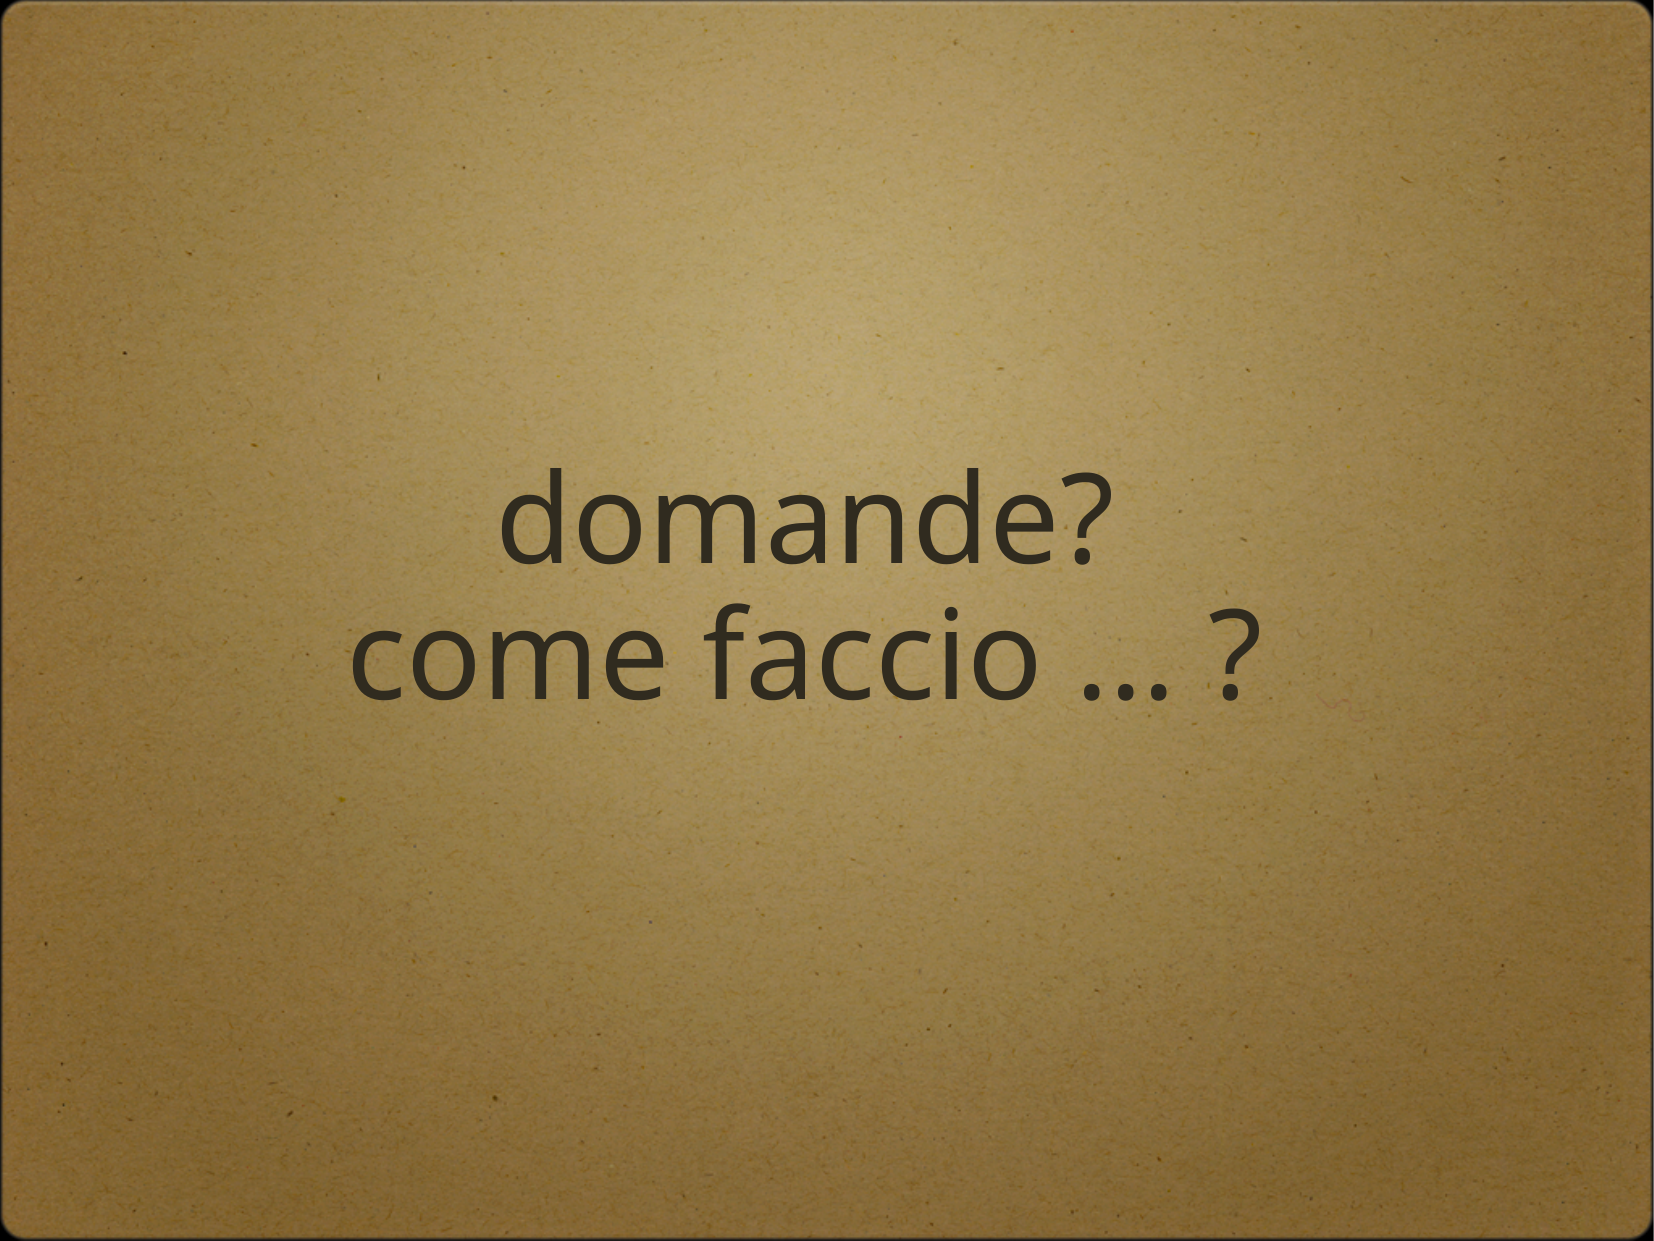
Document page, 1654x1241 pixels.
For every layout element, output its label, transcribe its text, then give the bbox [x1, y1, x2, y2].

picture [0, 0, 1654, 1241]
title domande? come faccio ... ? [118, 29, 1493, 1152]
